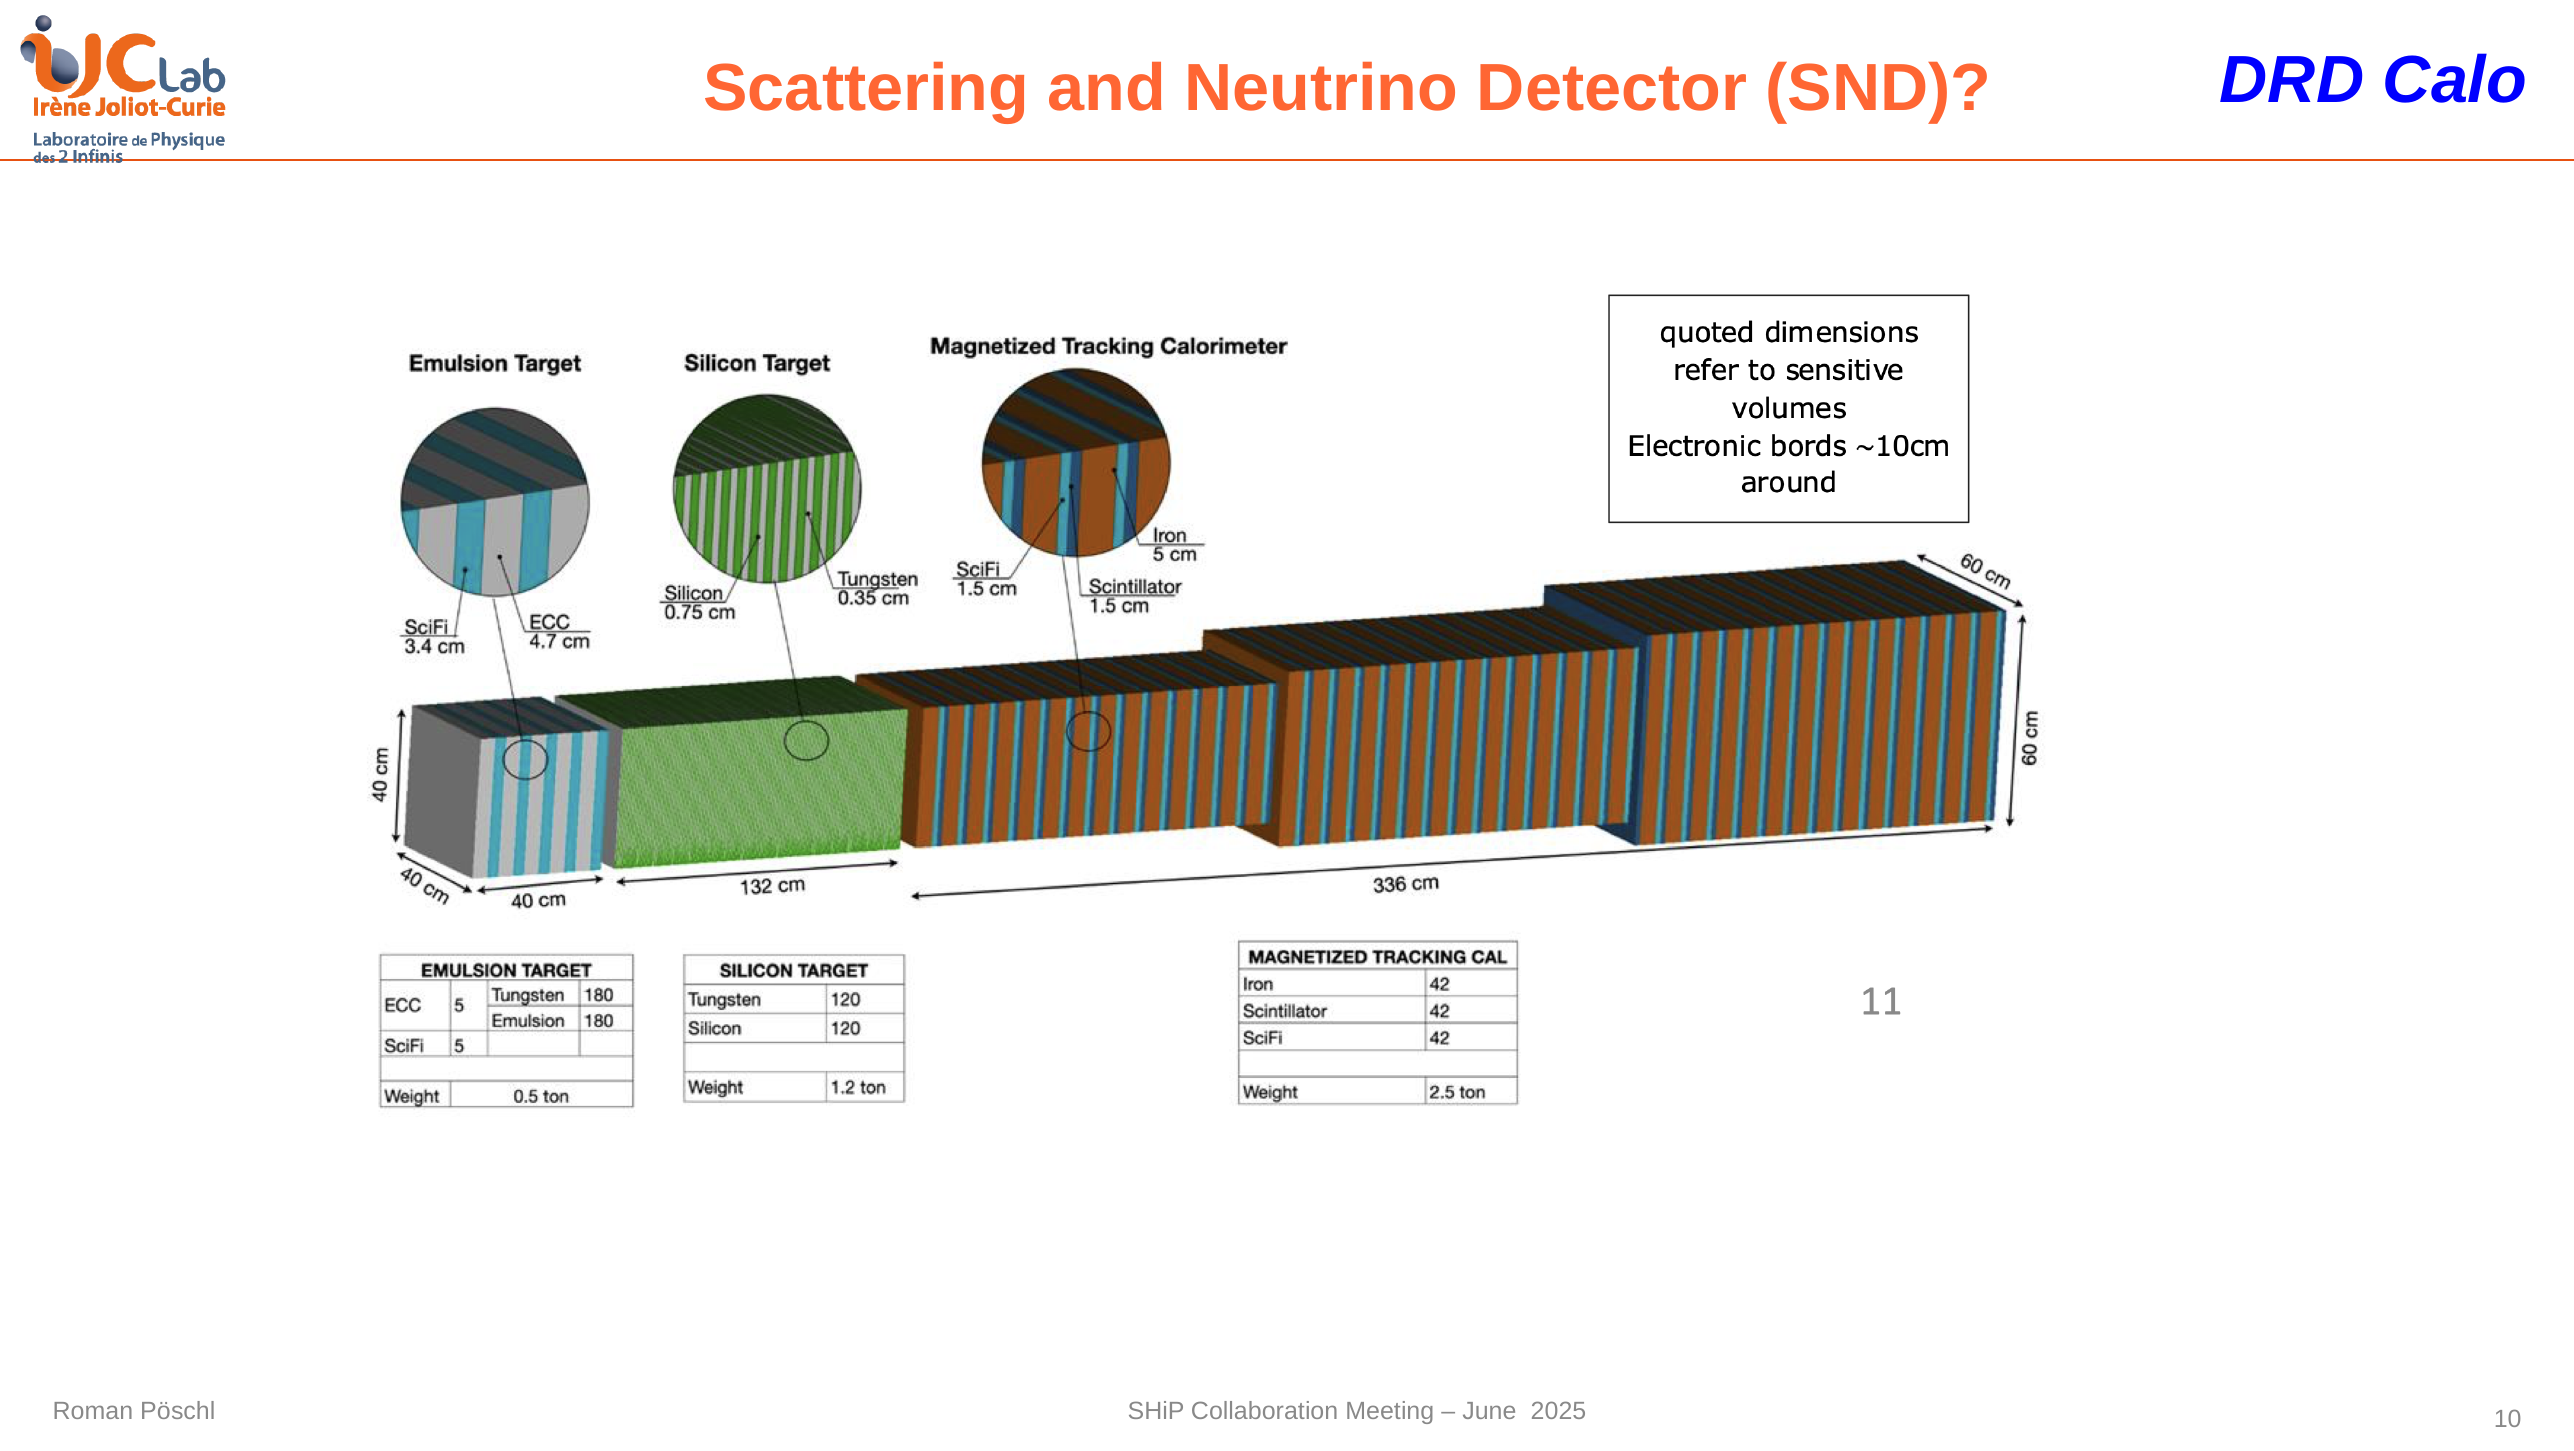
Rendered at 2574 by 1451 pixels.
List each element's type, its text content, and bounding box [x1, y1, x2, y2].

picture [352, 290, 2056, 1126]
title Scattering and Neutrino Detector (SND)? [285, 7, 2431, 168]
picture [4, 0, 241, 178]
